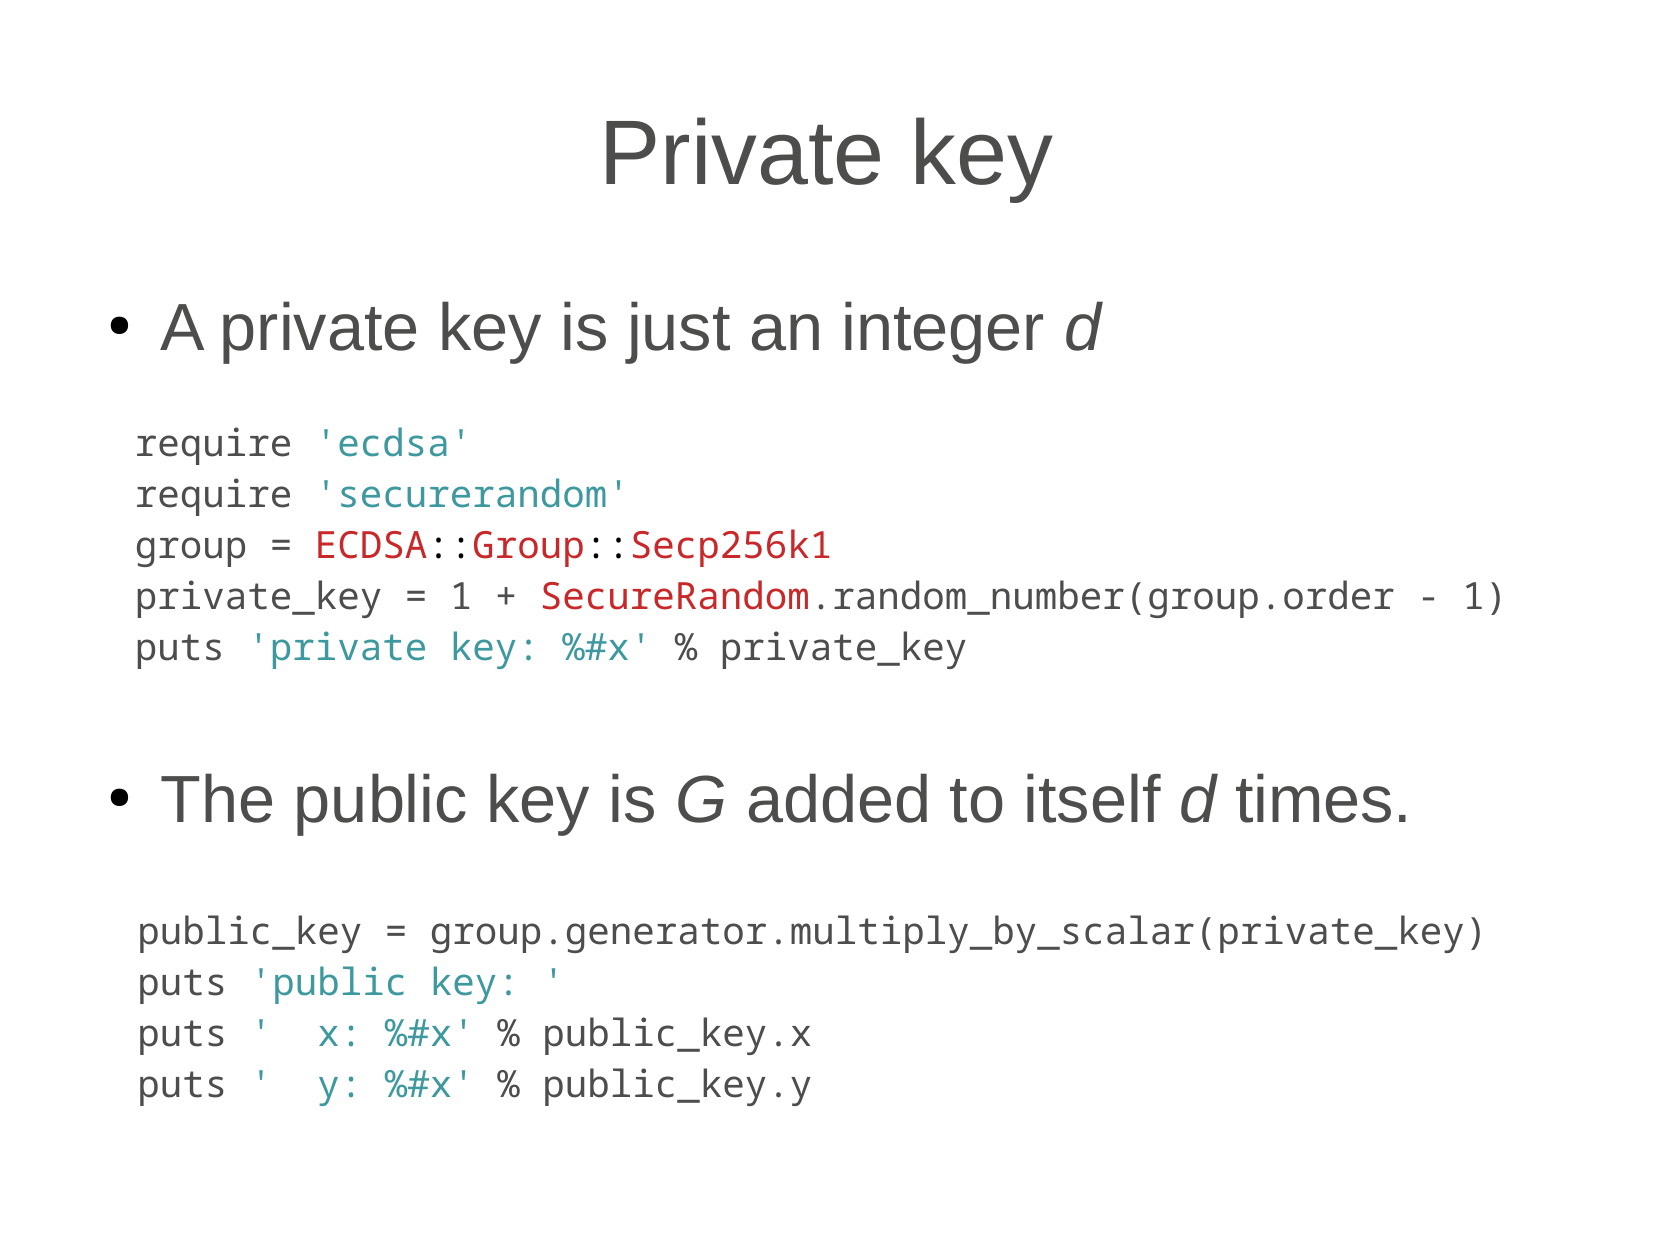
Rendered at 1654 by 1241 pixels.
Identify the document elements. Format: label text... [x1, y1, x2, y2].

title Private key [82, 49, 1571, 257]
text_box public_key = group.generator.multiply_by_scalar(private_key) puts 'public key: ' puts ' x: %#x' % public_key.x puts ' y: %#x' % public_key.y [122, 896, 1516, 1101]
list A private key is just an integer d [90, 290, 1571, 391]
text_box The public key is G added to itself d times. [90, 761, 1617, 852]
text_box require 'ecdsa' require 'securerandom' group = ECDSA::Group::Secp256k1 private_key = 1 + SecureRandom.random_number(group.order - 1) puts 'private key: %#x' % private_key [120, 408, 1531, 661]
